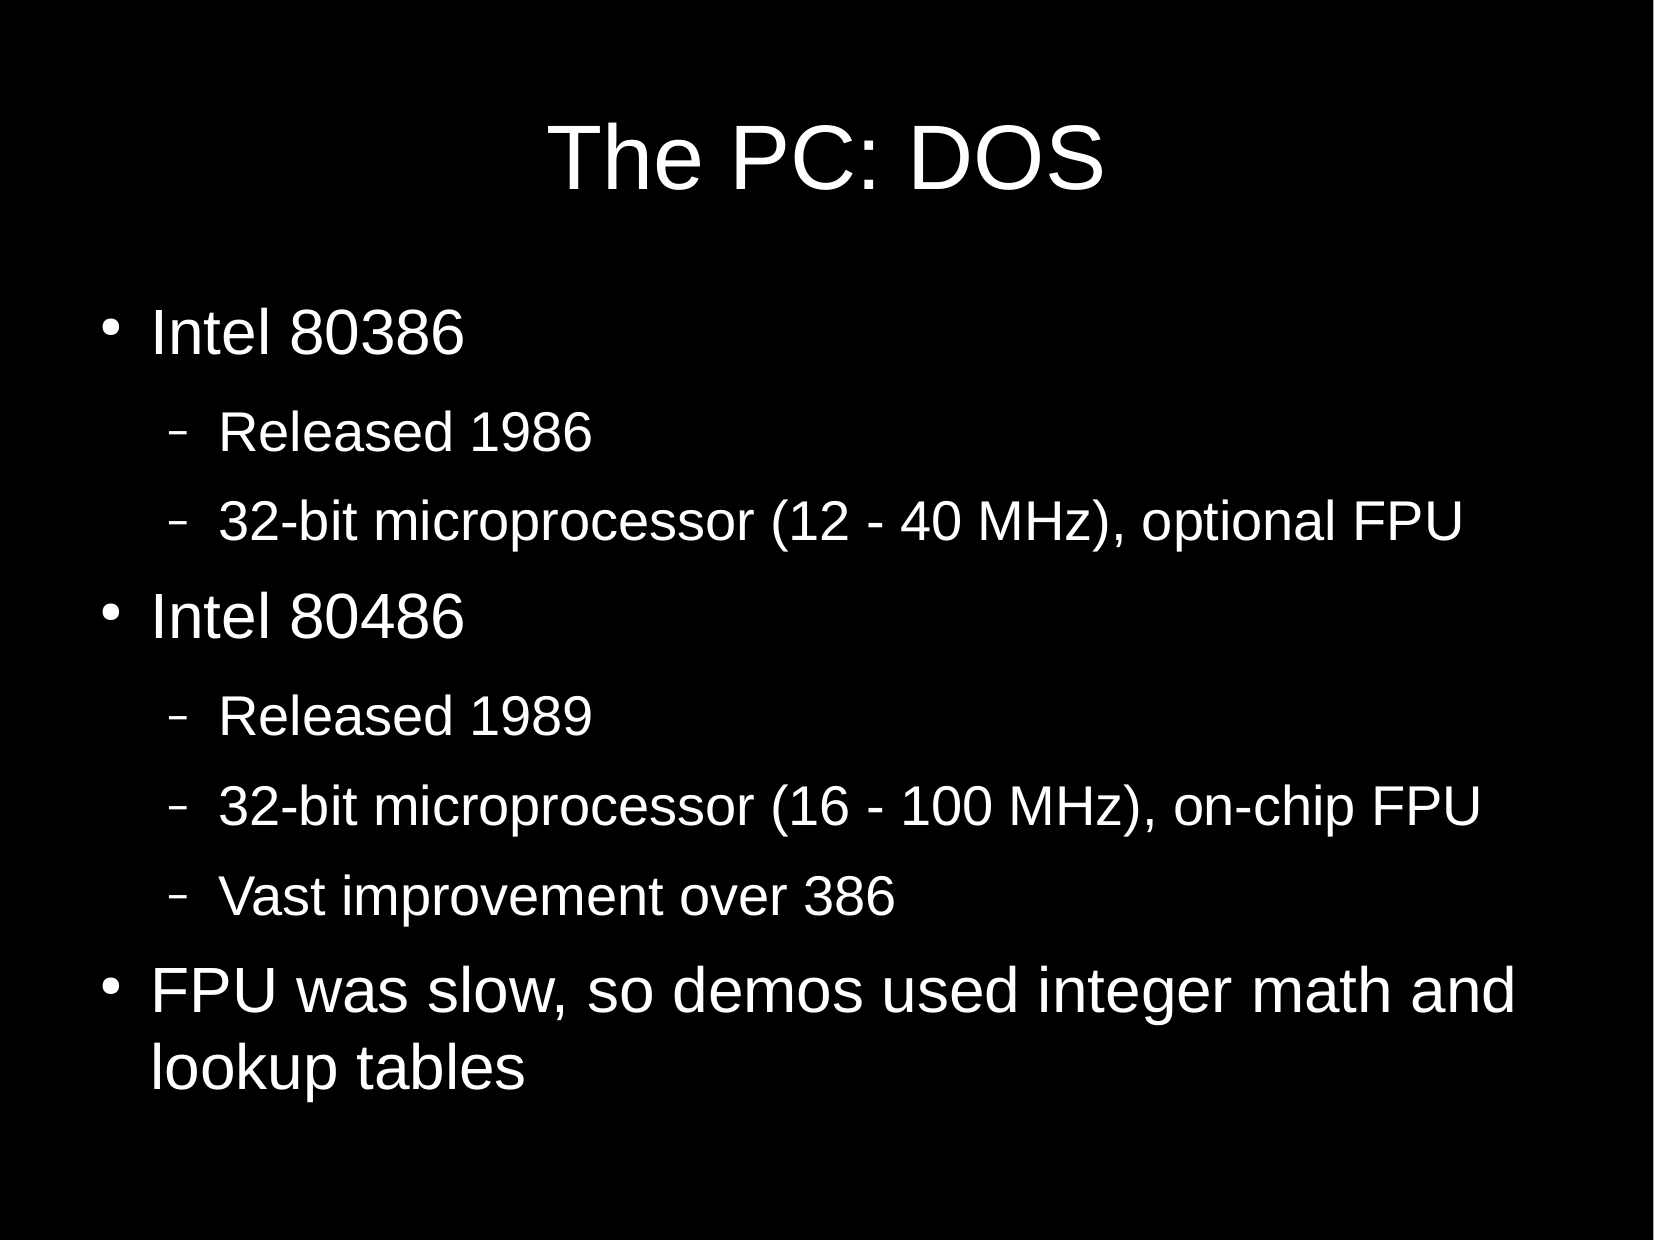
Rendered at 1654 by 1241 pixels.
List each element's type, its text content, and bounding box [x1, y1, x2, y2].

title The PC: DOS [82, 49, 1571, 257]
list Intel 80386 Released 1986 32-bit microprocessor (12 - 40 MHz), optional FPU Intel 80486 Released 1989 32-bit microprocessor (16 - 100 MHz), on-chip FPU Vast improvement over 386 FPU was slow, so demos used integer math and lookup tables [82, 290, 1571, 1109]
